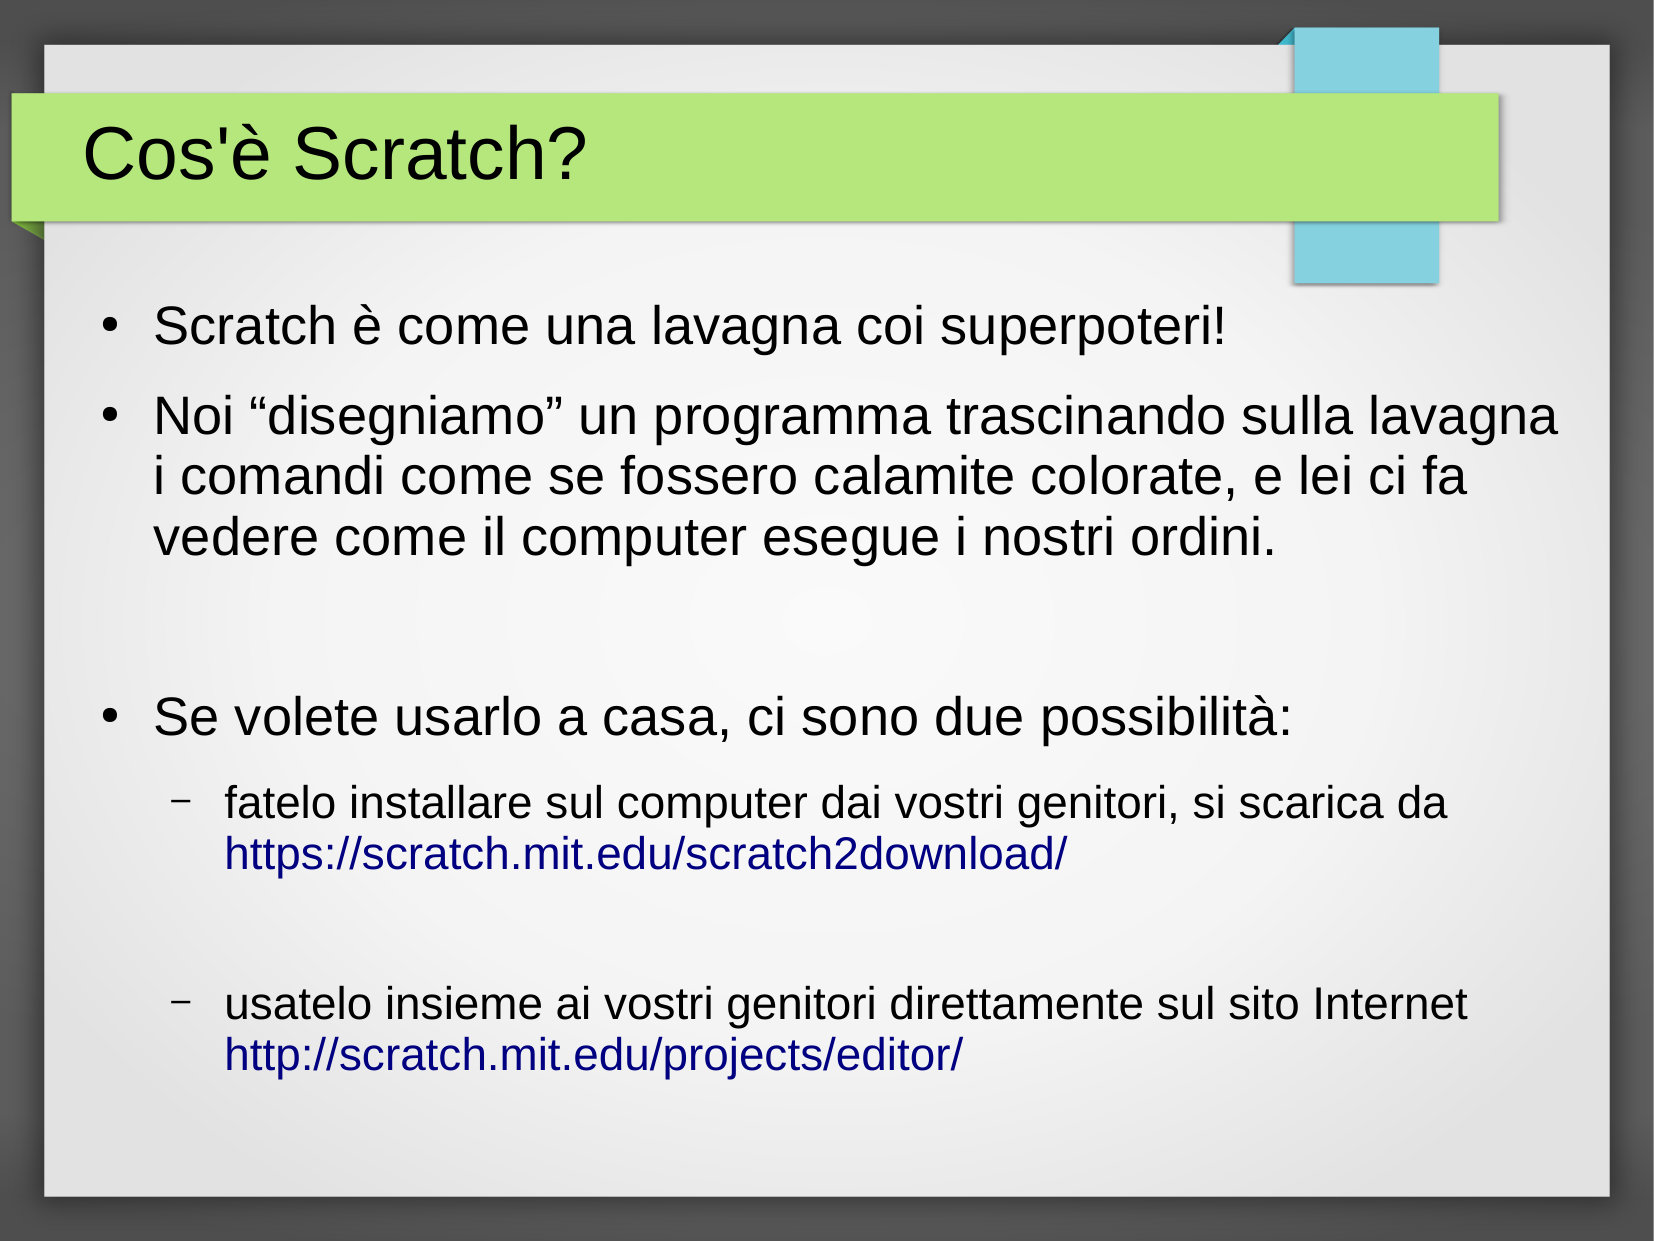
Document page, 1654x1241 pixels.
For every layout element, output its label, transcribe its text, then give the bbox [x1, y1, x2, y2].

list Scratch è come una lavagna coi superpoteri! Noi “disegniamo” un programma trascinando sulla lavagna i comandi come se fossero calamite colorate, e lei ci fa vedere come il computer esegue i nostri ordini. Se volete usarlo a casa, ci sono due possibilità: fatelo installare sul computer dai vostri genitori, si scarica da https://scratch.mit.edu/scratch2download/ usatelo insieme ai vostri genitori direttamente sul sito Internet http://scratch.mit.edu/projects/editor/ [82, 295, 1571, 1146]
title Cos'è Scratch? [82, 94, 1264, 213]
picture [0, 0, 1654, 1241]
